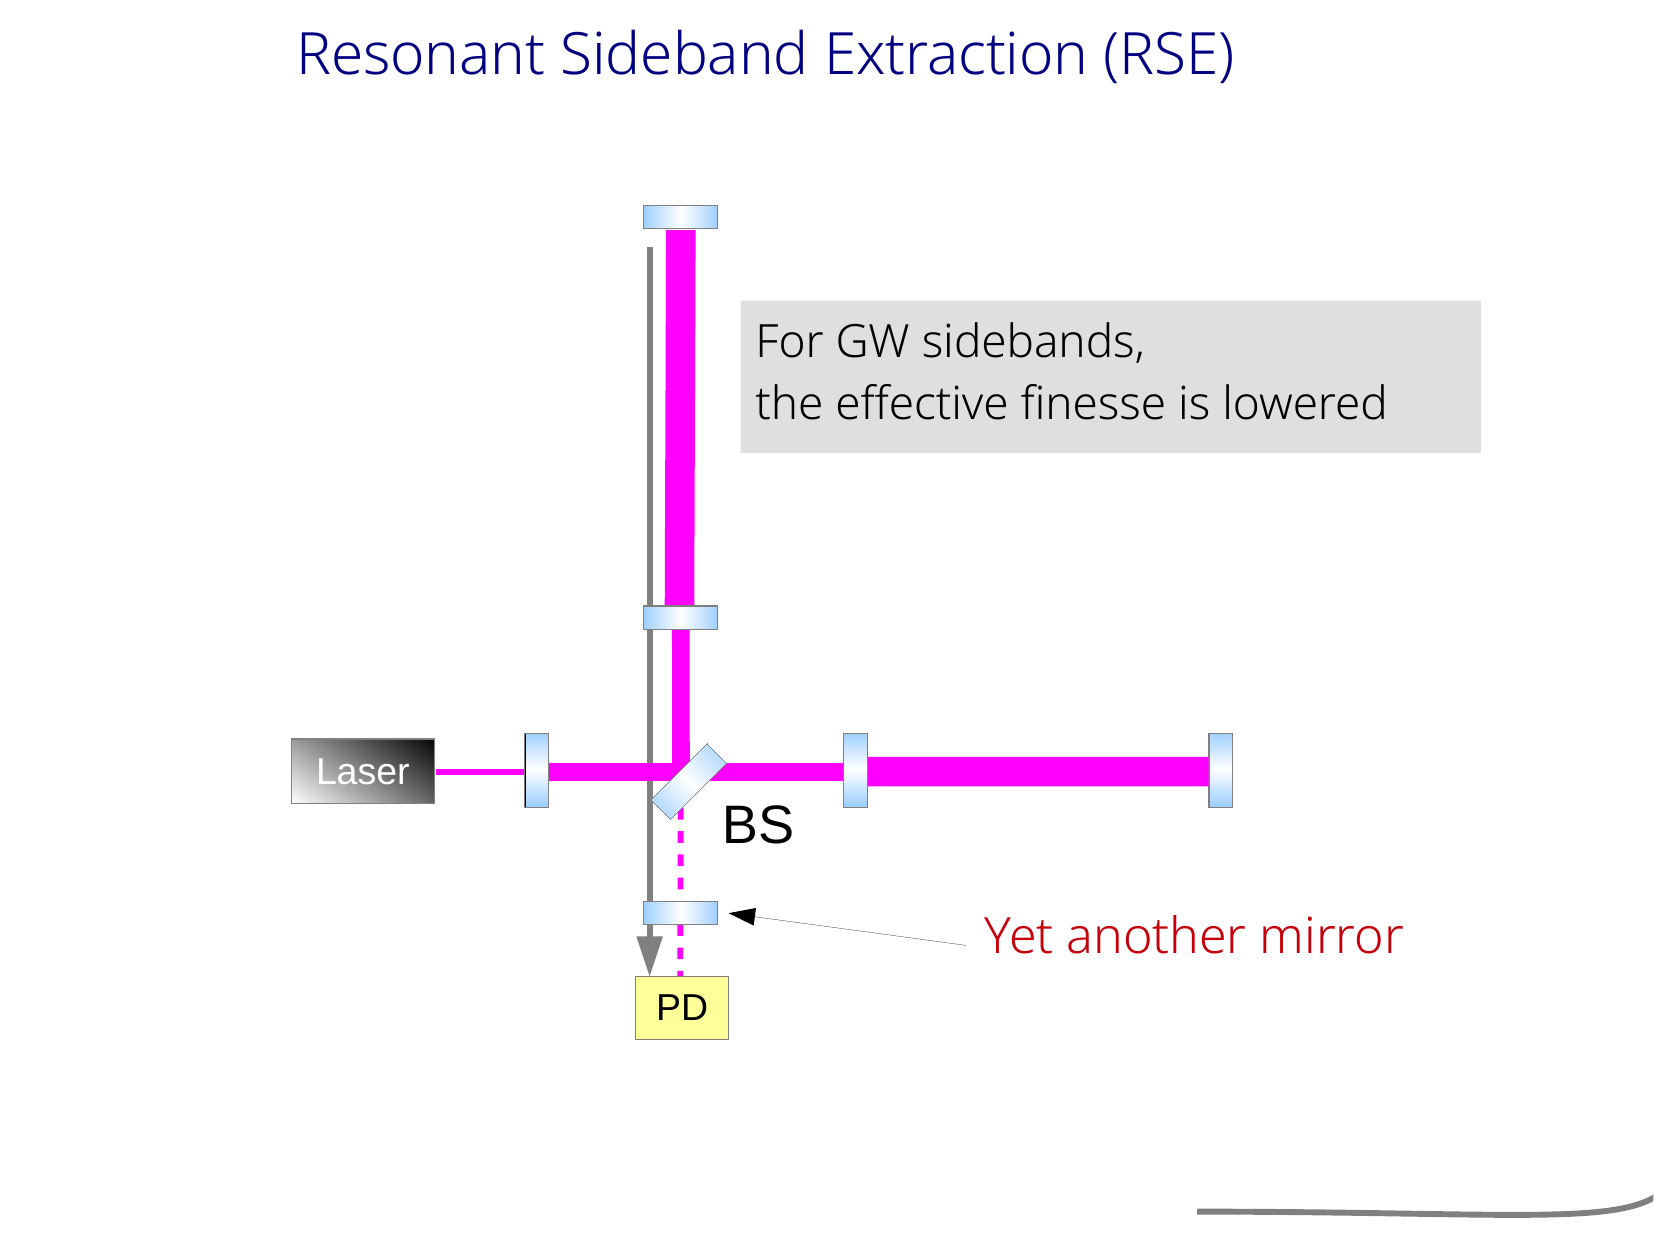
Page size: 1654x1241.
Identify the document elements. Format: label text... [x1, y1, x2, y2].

text_box Yet another mirror [970, 893, 1525, 983]
text_box [643, 605, 718, 630]
text_box BS [707, 786, 823, 863]
text_box [651, 743, 727, 820]
text_box [1208, 733, 1233, 808]
text_box [843, 733, 868, 808]
text_box PD [635, 976, 729, 1040]
text_box [643, 205, 718, 229]
text_box For GW sidebands, the effective finesse is lowered [740, 300, 1482, 453]
text_box [524, 733, 549, 808]
text_box Laser [291, 738, 435, 804]
text_box [643, 901, 718, 925]
text_box Resonant Sideband Extraction (RSE) [281, 5, 1373, 108]
